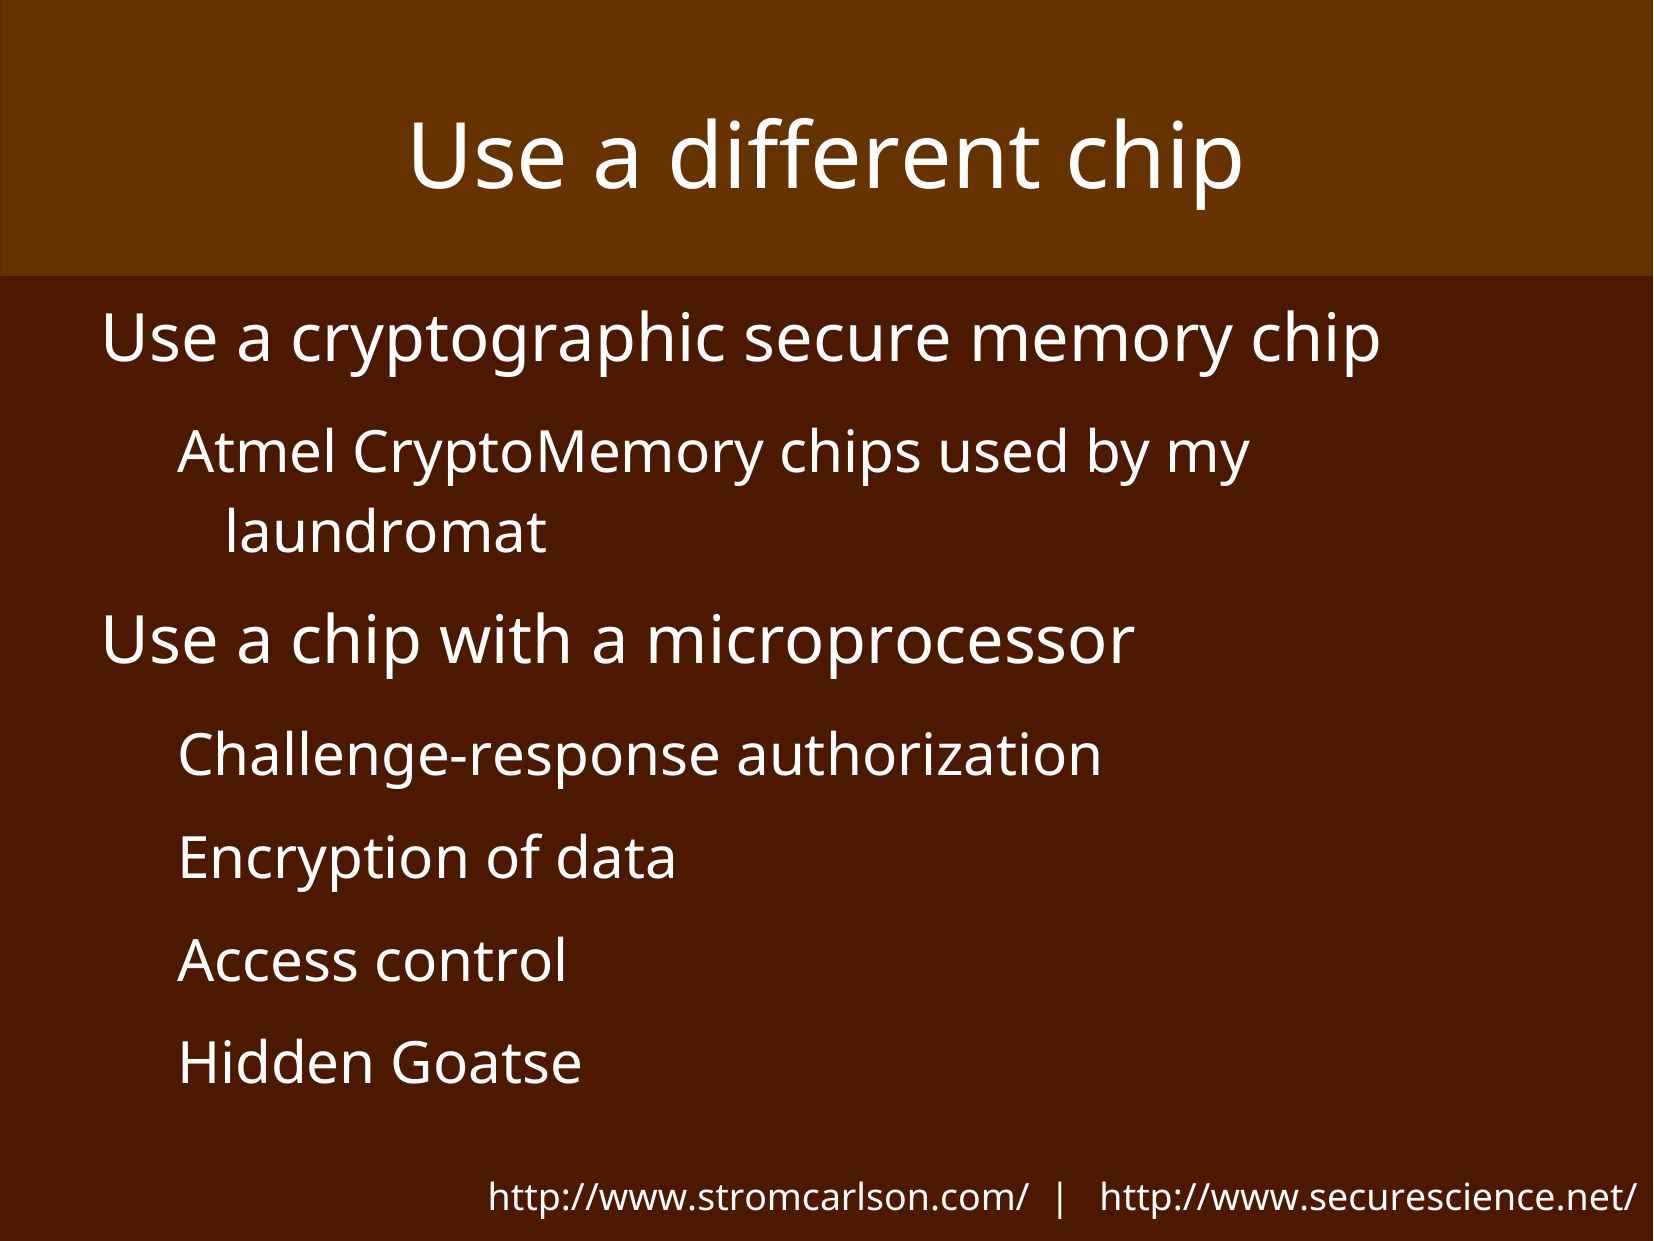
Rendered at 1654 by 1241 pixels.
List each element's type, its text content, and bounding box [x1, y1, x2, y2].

list Use a cryptographic secure memory chip Atmel CryptoMemory chips used by my laundromat Use a chip with a microprocessor Challenge-response authorization Encryption of data Access control Hidden Goatse [82, 290, 1571, 1109]
title Use a different chip [82, 49, 1571, 257]
